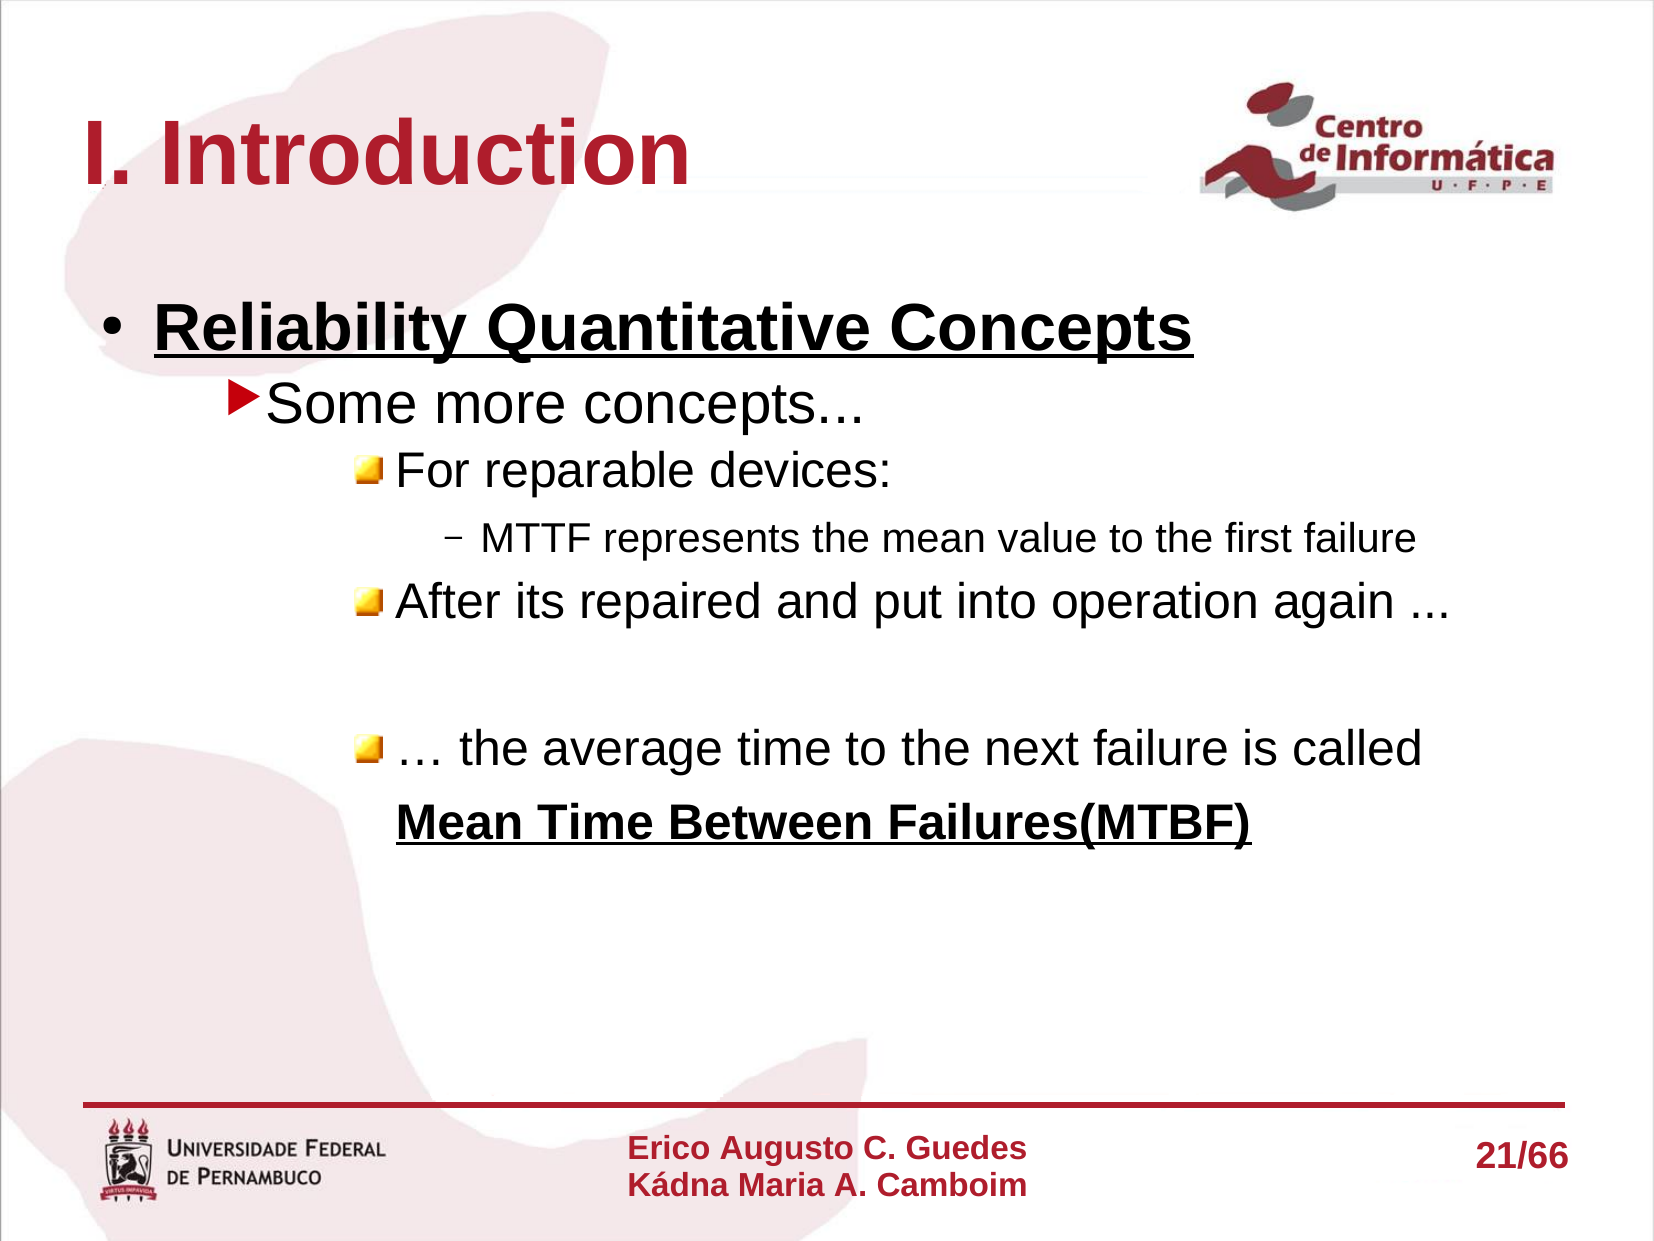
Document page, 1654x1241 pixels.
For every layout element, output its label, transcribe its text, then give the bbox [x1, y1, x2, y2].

picture [0, 0, 1654, 1241]
list Reliability Quantitative Concepts Some more concepts... For reparable devices: MTTF represents the mean value to the first failure After its repaired and put into operation again ... … the average time to the next failure is called Mean Time Between Failures(MTBF) [82, 290, 1571, 1094]
title I. Introduction [82, 56, 1571, 250]
